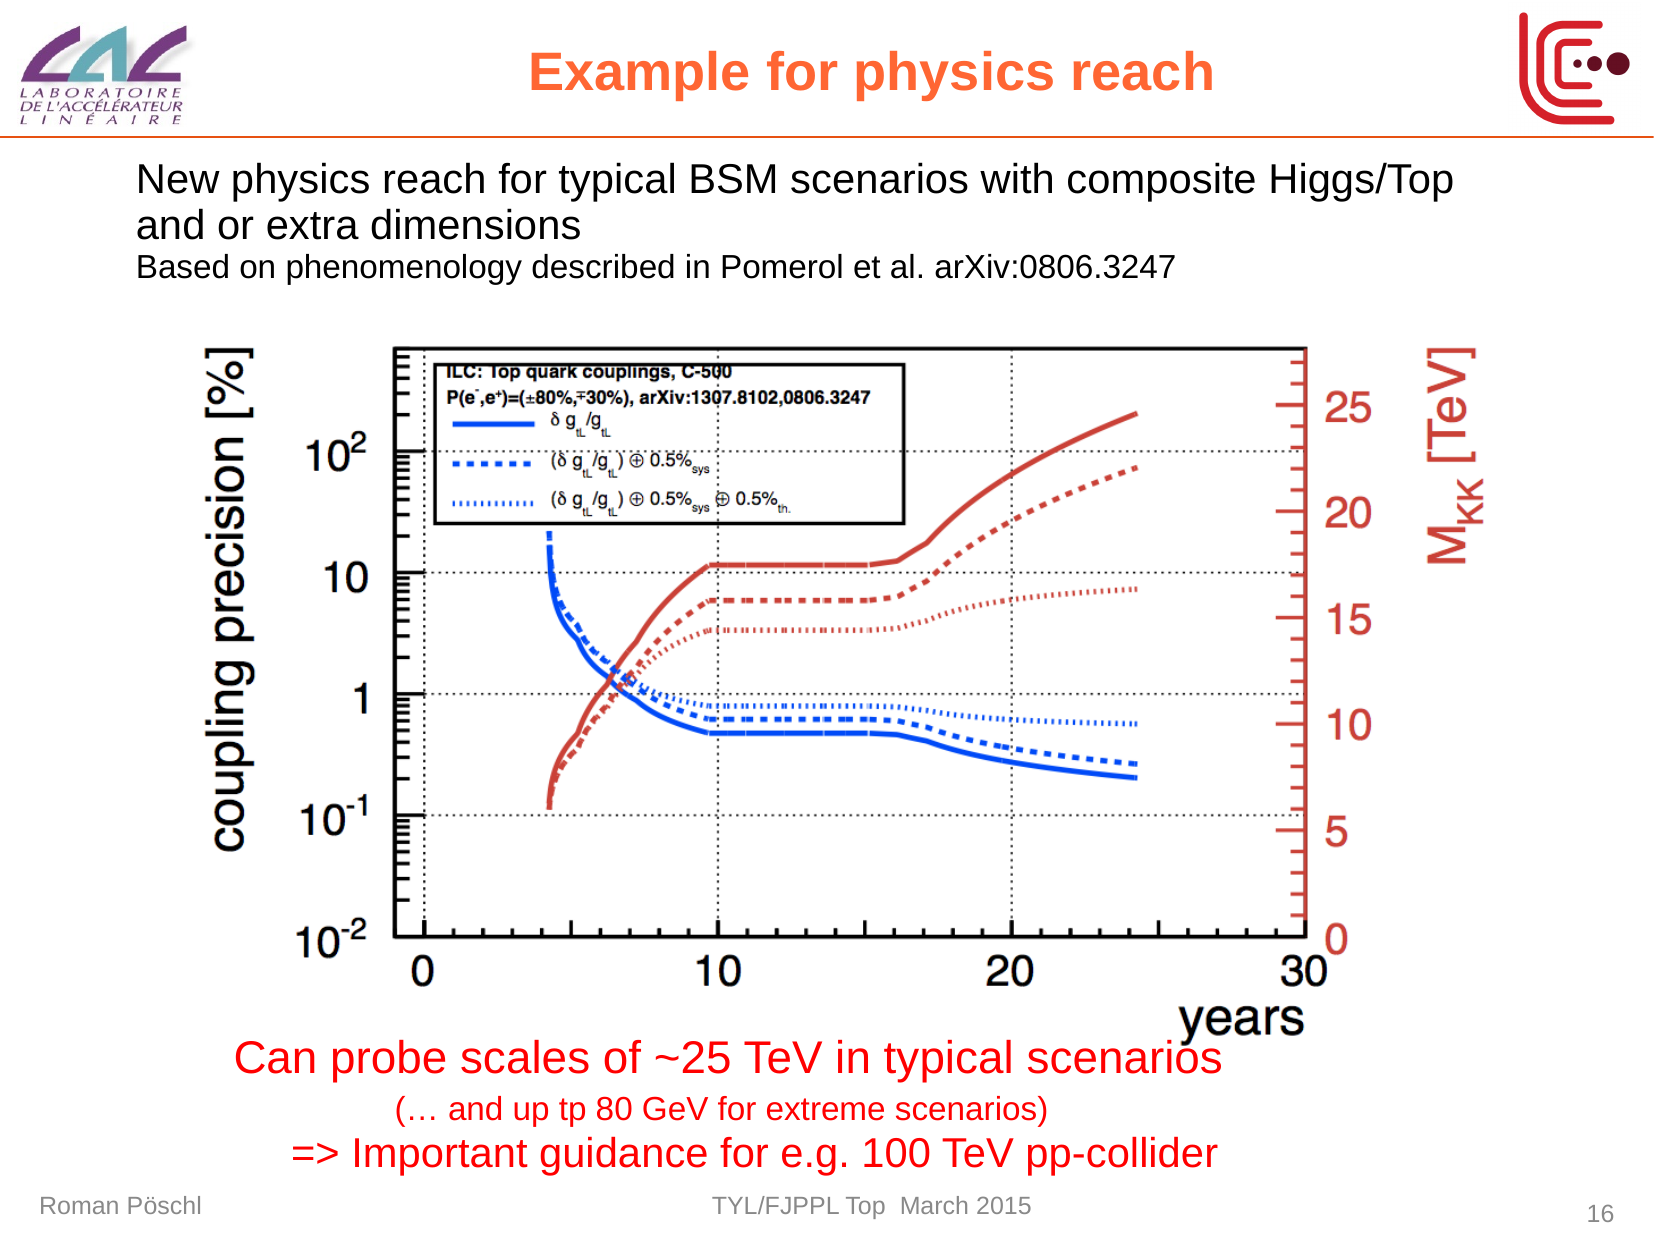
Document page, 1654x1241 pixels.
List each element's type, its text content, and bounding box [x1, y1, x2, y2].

text_box Can probe scales of ~25 TeV in typical scenarios (… and up tp 80 GeV for extreme scenarios) => Important guidance for e.g. 100 TeV pp-collider [218, 1024, 1504, 1184]
picture [167, 286, 1506, 1080]
picture [17, 22, 199, 127]
picture [1508, 2, 1641, 135]
text_box New physics reach for typical BSM scenarios with composite Higgs/Top and or extra dimensions Based on phenomenology described in Pomerol et al. arXiv:0806.3247 [121, 147, 1634, 299]
title Example for physics reach [128, 29, 1617, 113]
